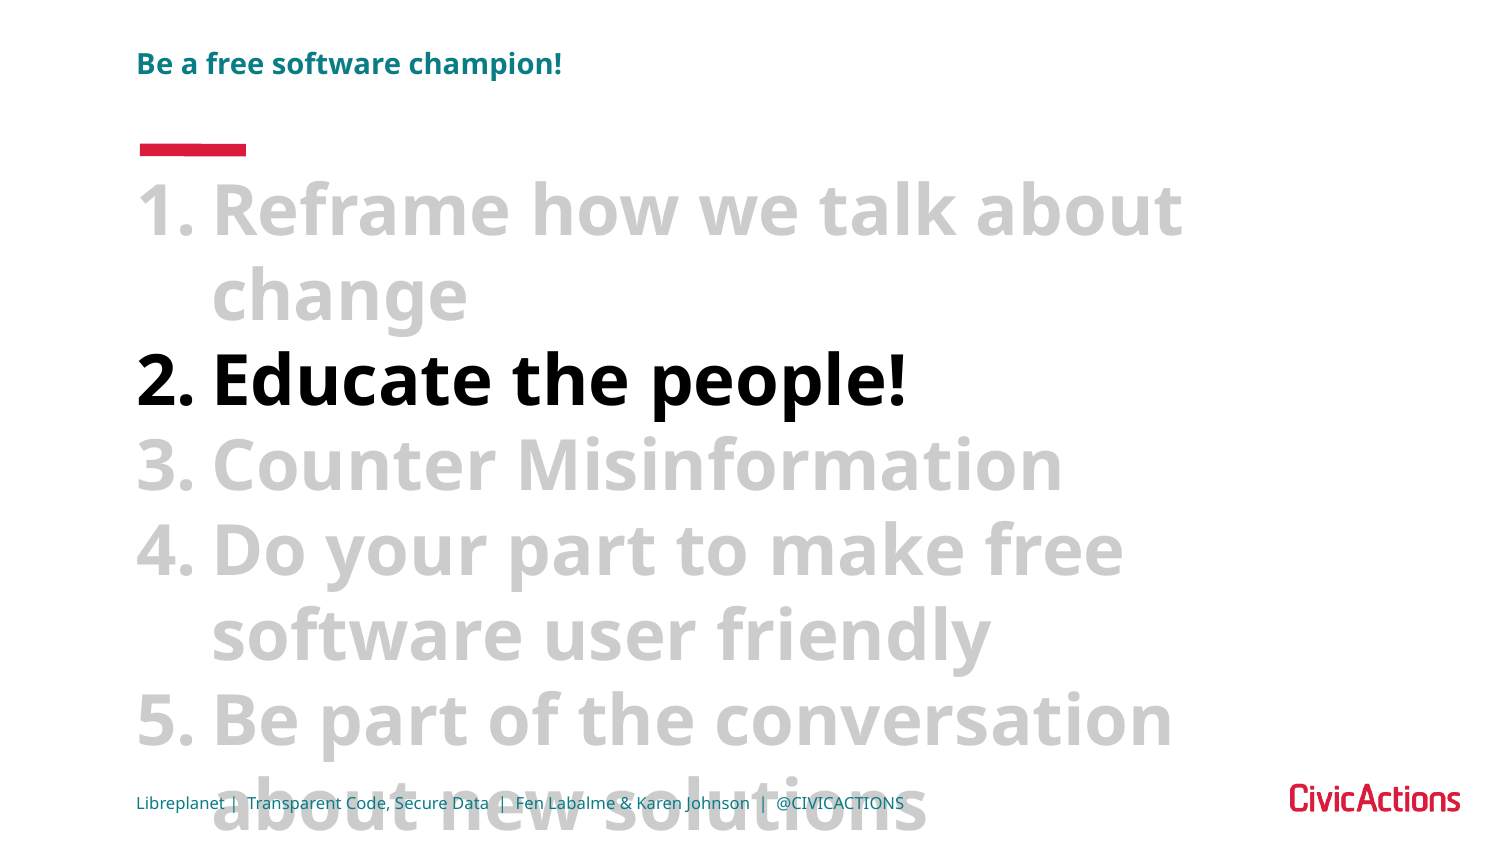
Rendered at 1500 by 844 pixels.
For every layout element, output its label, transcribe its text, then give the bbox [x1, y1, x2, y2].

text_box Libreplanet | Transparent Code, Secure Data | Fen Labalme & Karen Johnson | @CIVICACTIONS [121, 778, 1467, 817]
list Reframe how we talk about change Educate the people! Counter Misinformation Do your part to make free software user friendly Be part of the conversation about new solutions [121, 150, 1375, 750]
title Be a free software champion! [121, 30, 1375, 112]
